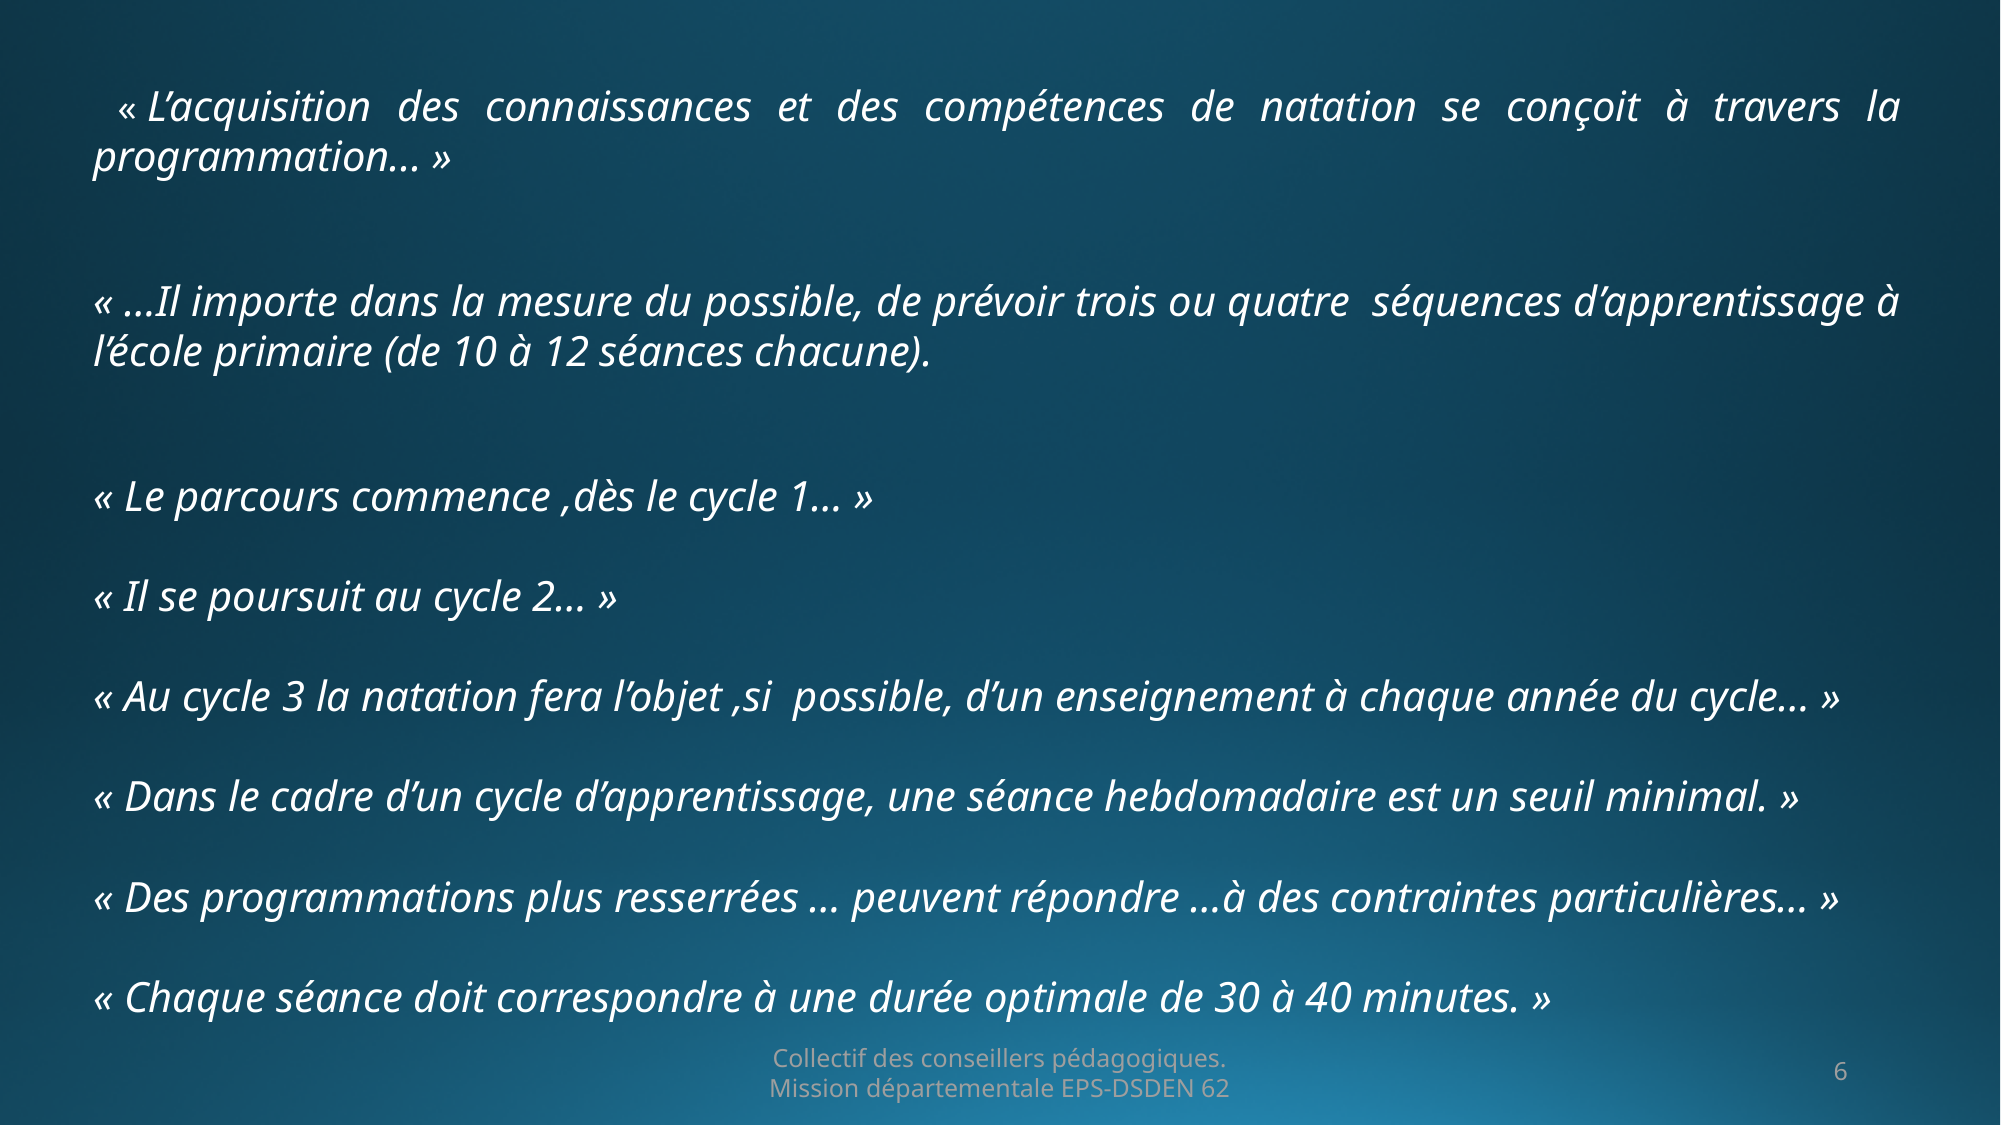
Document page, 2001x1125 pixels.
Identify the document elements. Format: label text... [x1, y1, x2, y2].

text_box <numéro> [1412, 1042, 1863, 1103]
text_box Collectif des conseillers pédagogiques. Mission départementale EPS-DSDEN 62 [662, 1042, 1338, 1103]
picture [0, 0, 2001, 1125]
text_box « L’acquisition des connaissances et des compétences de natation se conçoit à travers la programmation... » « …Il importe dans la mesure du possible, de prévoir trois ou quatre séquences d’apprentissage à l’école primaire (de 10 à 12 séances chacune). « Le parcours commence ,dès le cycle 1… » « Il se poursuit au cycle 2… » « Au cycle 3 la natation fera l’objet ,si possible, d’un enseignement à chaque année du cycle… » « Dans le cadre d’un cycle d’apprentissage, une séance hebdomadaire est un seuil minimal. » « Des programmations plus resserrées … peuvent répondre …à des contraintes particulières… » « Chaque séance doit correspondre à une durée optimale de 30 à 40 minutes. » [78, 72, 1918, 988]
